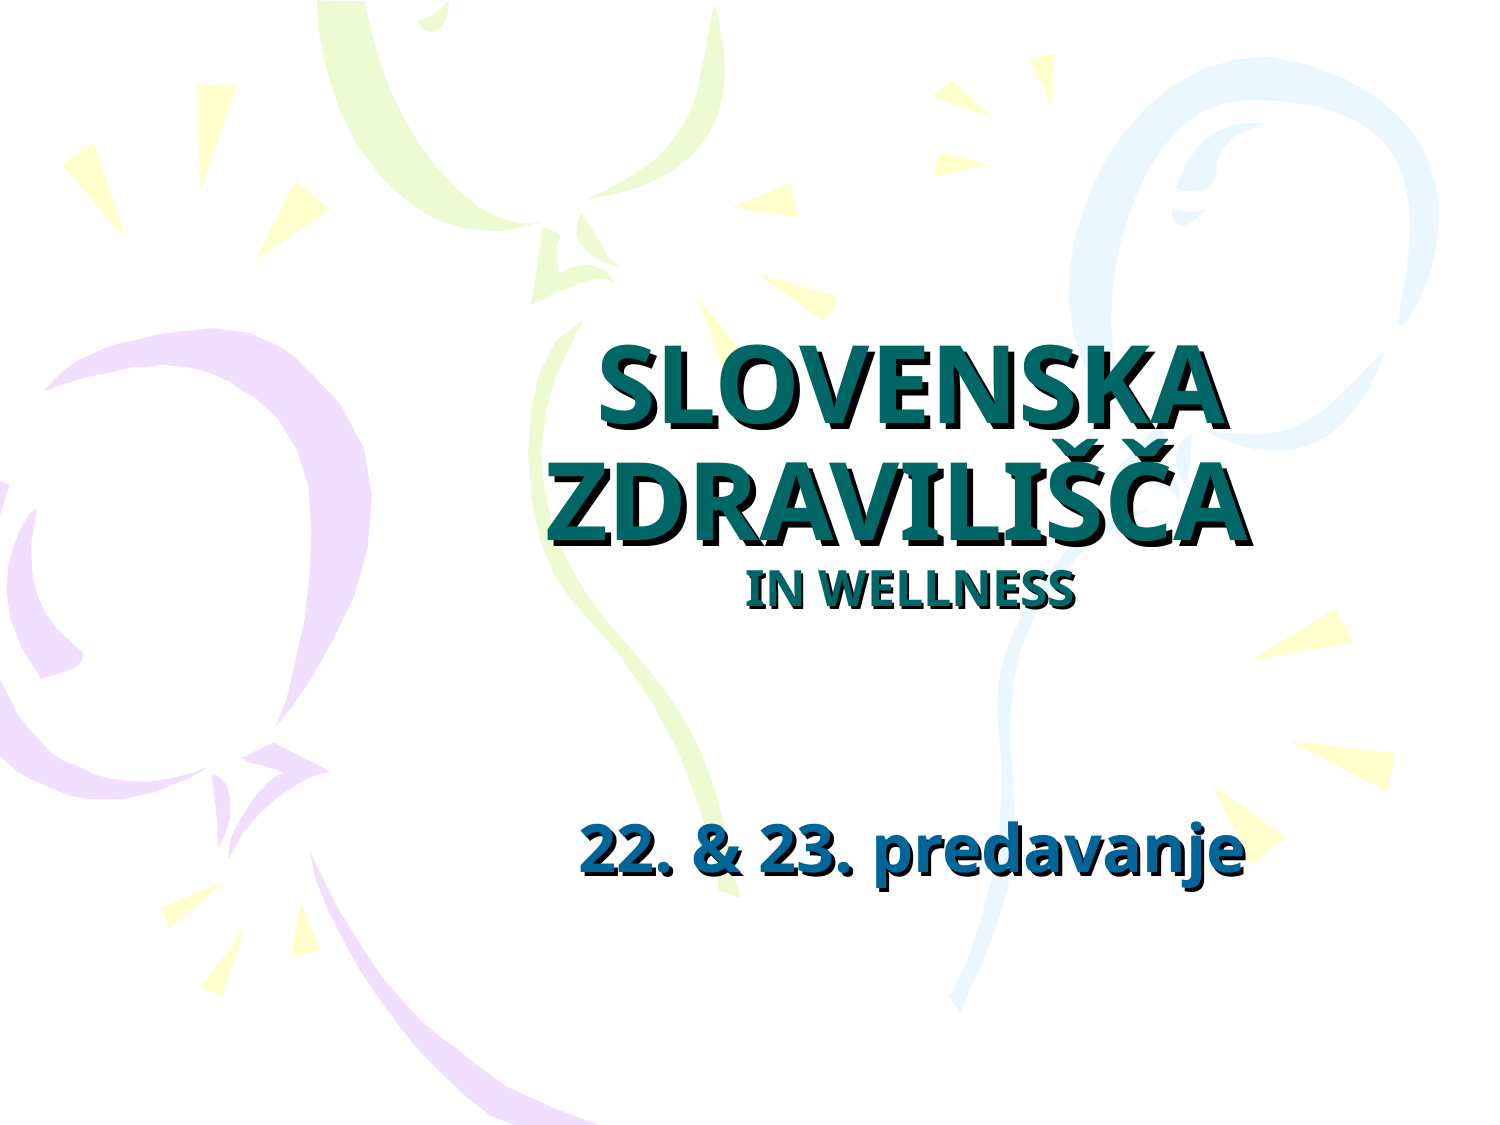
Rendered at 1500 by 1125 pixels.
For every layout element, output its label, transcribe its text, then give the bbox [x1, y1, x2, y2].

subtitle 22. & 23. predavanje [408, 702, 1417, 946]
title SLOVENSKA ZDRAVILIŠČA IN WELLNESS [402, 97, 1419, 686]
